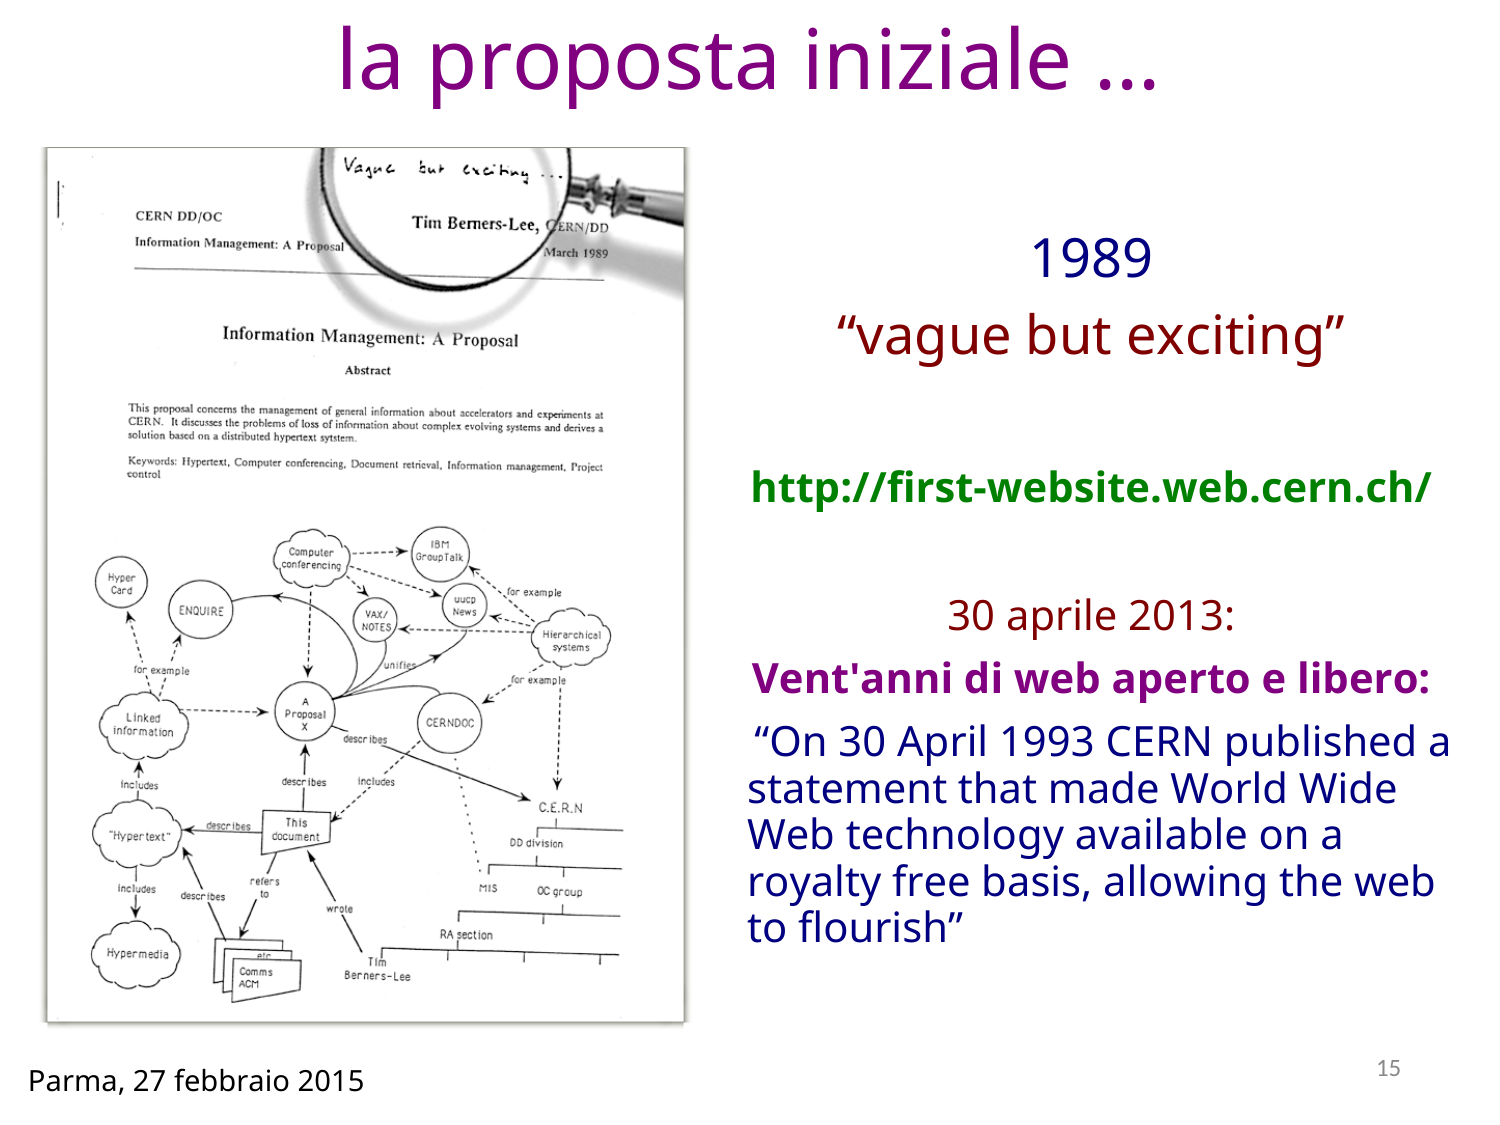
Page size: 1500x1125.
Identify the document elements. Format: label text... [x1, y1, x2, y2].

text_box <number> [1074, 1042, 1417, 1095]
text_box 1989 “vague but exciting” http://first-website.web.cern.ch/ 30 aprile 2013: Vent'anni di web aperto e libero: “On 30 April 1993 CERN published a statement that made World Wide Web technology available on a royalty free basis, allowing the web to flourish” [694, 153, 1483, 1028]
picture [35, 147, 694, 1034]
text_box la proposta iniziale ... [75, 0, 1424, 115]
